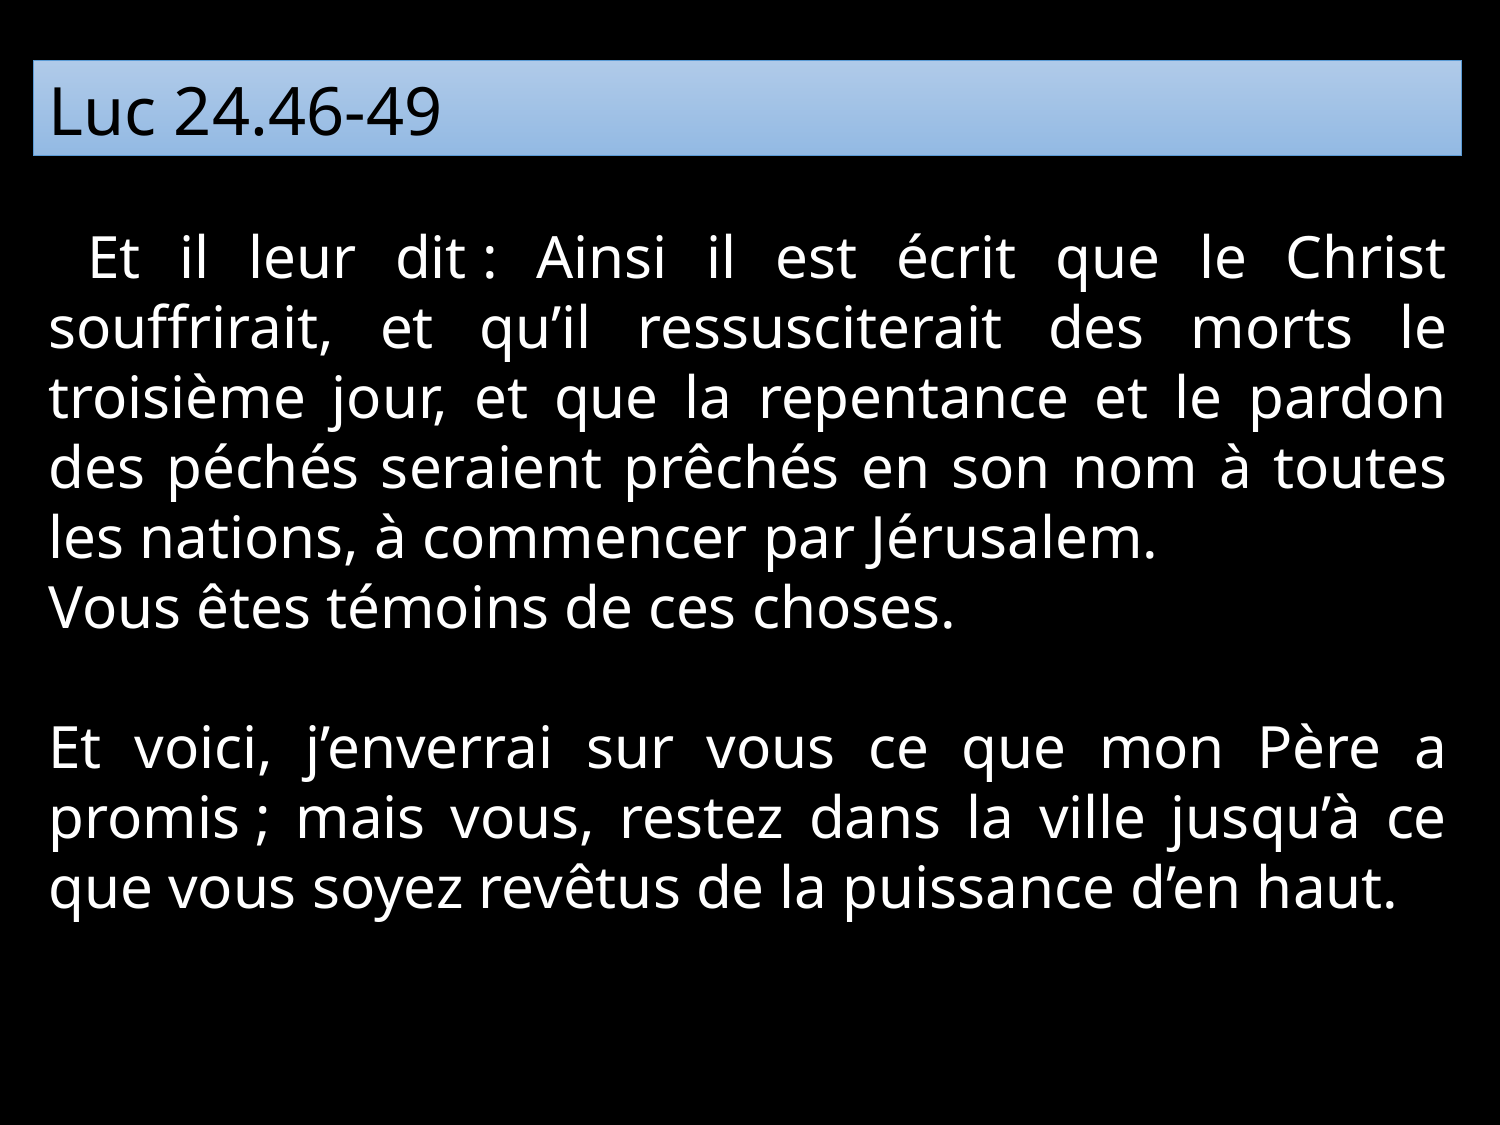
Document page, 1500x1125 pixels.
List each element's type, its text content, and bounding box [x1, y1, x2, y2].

text_box Luc 24.46-49 [33, 60, 1462, 156]
text_box Et il leur dit : Ainsi il est écrit que le Christ souffrirait, et qu’il ressusciterait des morts le troisième jour, et que la repentance et le pardon des péchés seraient prêchés en son nom à toutes les nations, à commencer par Jérusalem. Vous êtes témoins de ces choses. Et voici, j’enverrai sur vous ce que mon Père a promis ; mais vous, restez dans la ville jusqu’à ce que vous soyez revêtus de la puissance d’en haut. [33, 213, 1462, 928]
